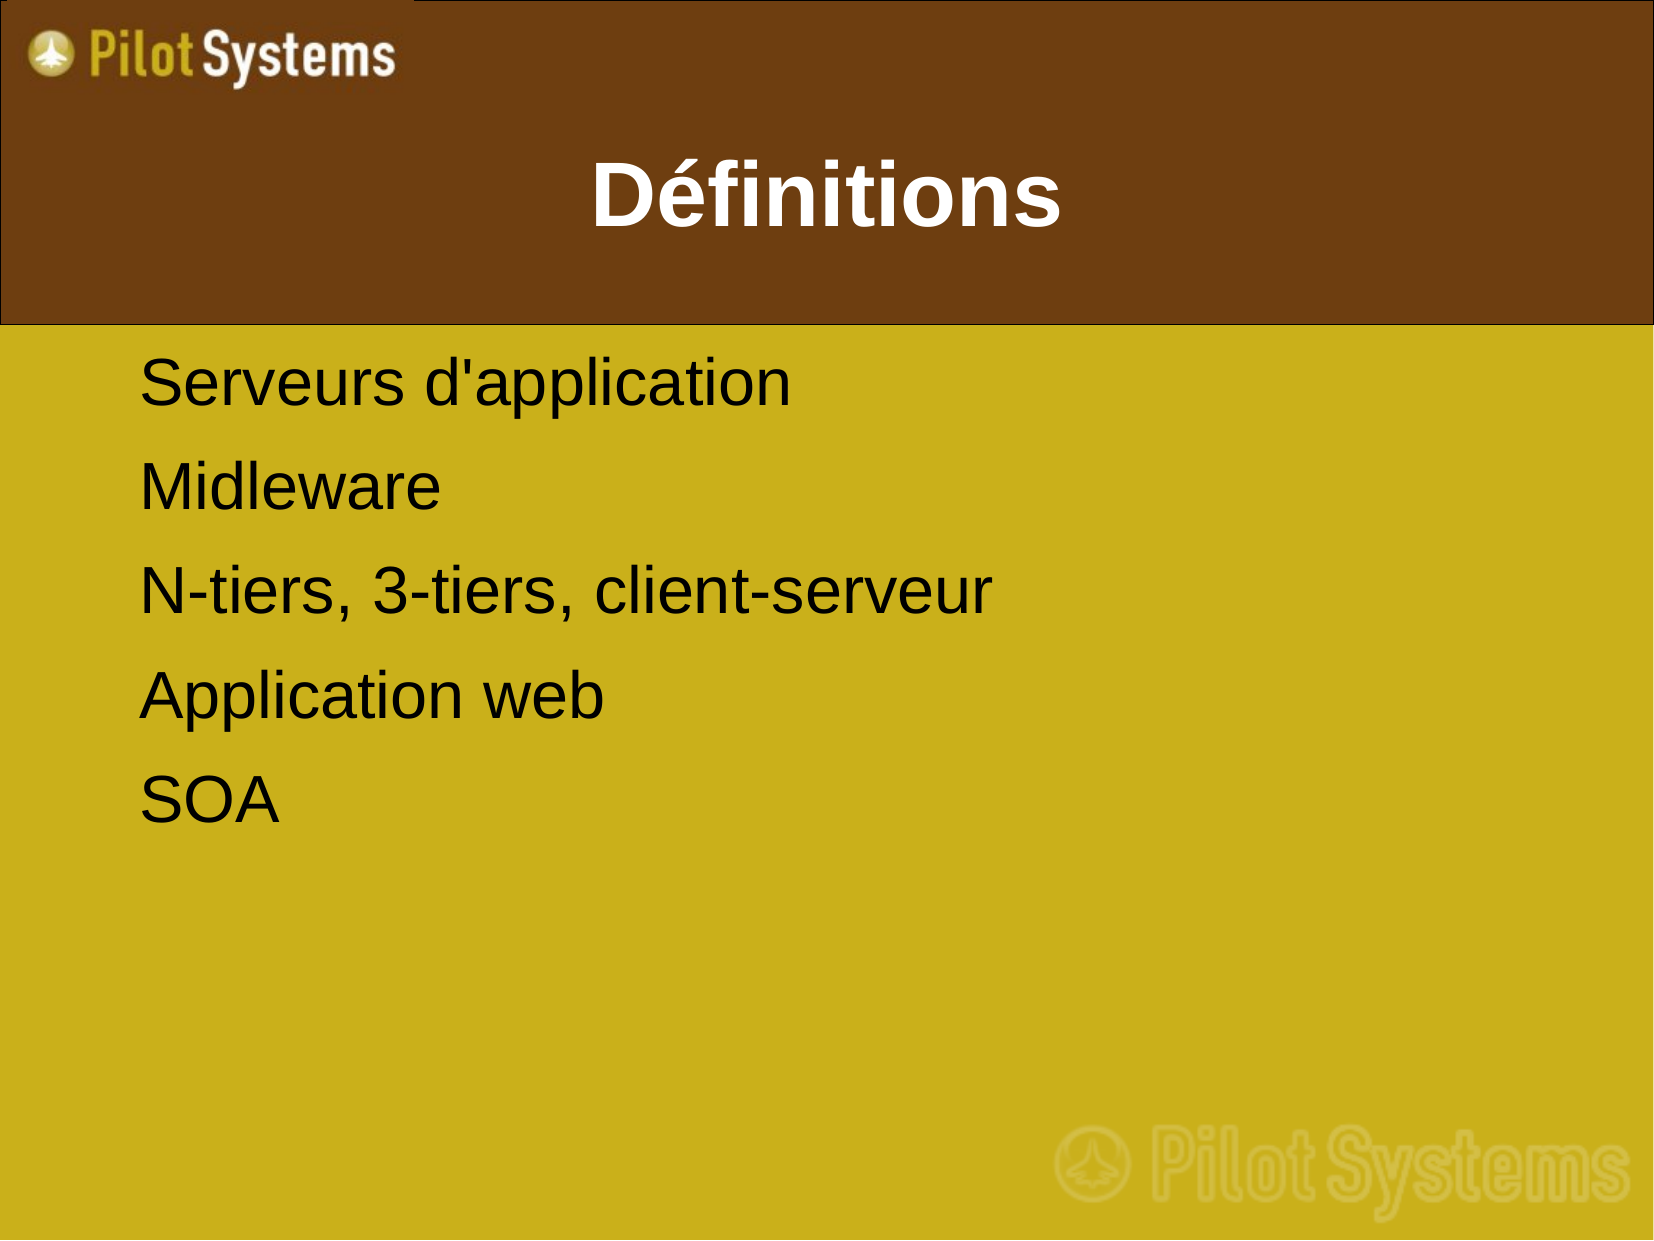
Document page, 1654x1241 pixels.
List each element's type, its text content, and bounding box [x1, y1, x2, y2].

picture [1051, 1114, 1642, 1235]
list Serveurs d'application Midleware N-tiers, 3-tiers, client-serveur Application web SOA [121, 344, 1534, 1211]
title Définitions [121, 91, 1534, 299]
picture [7, 0, 414, 115]
